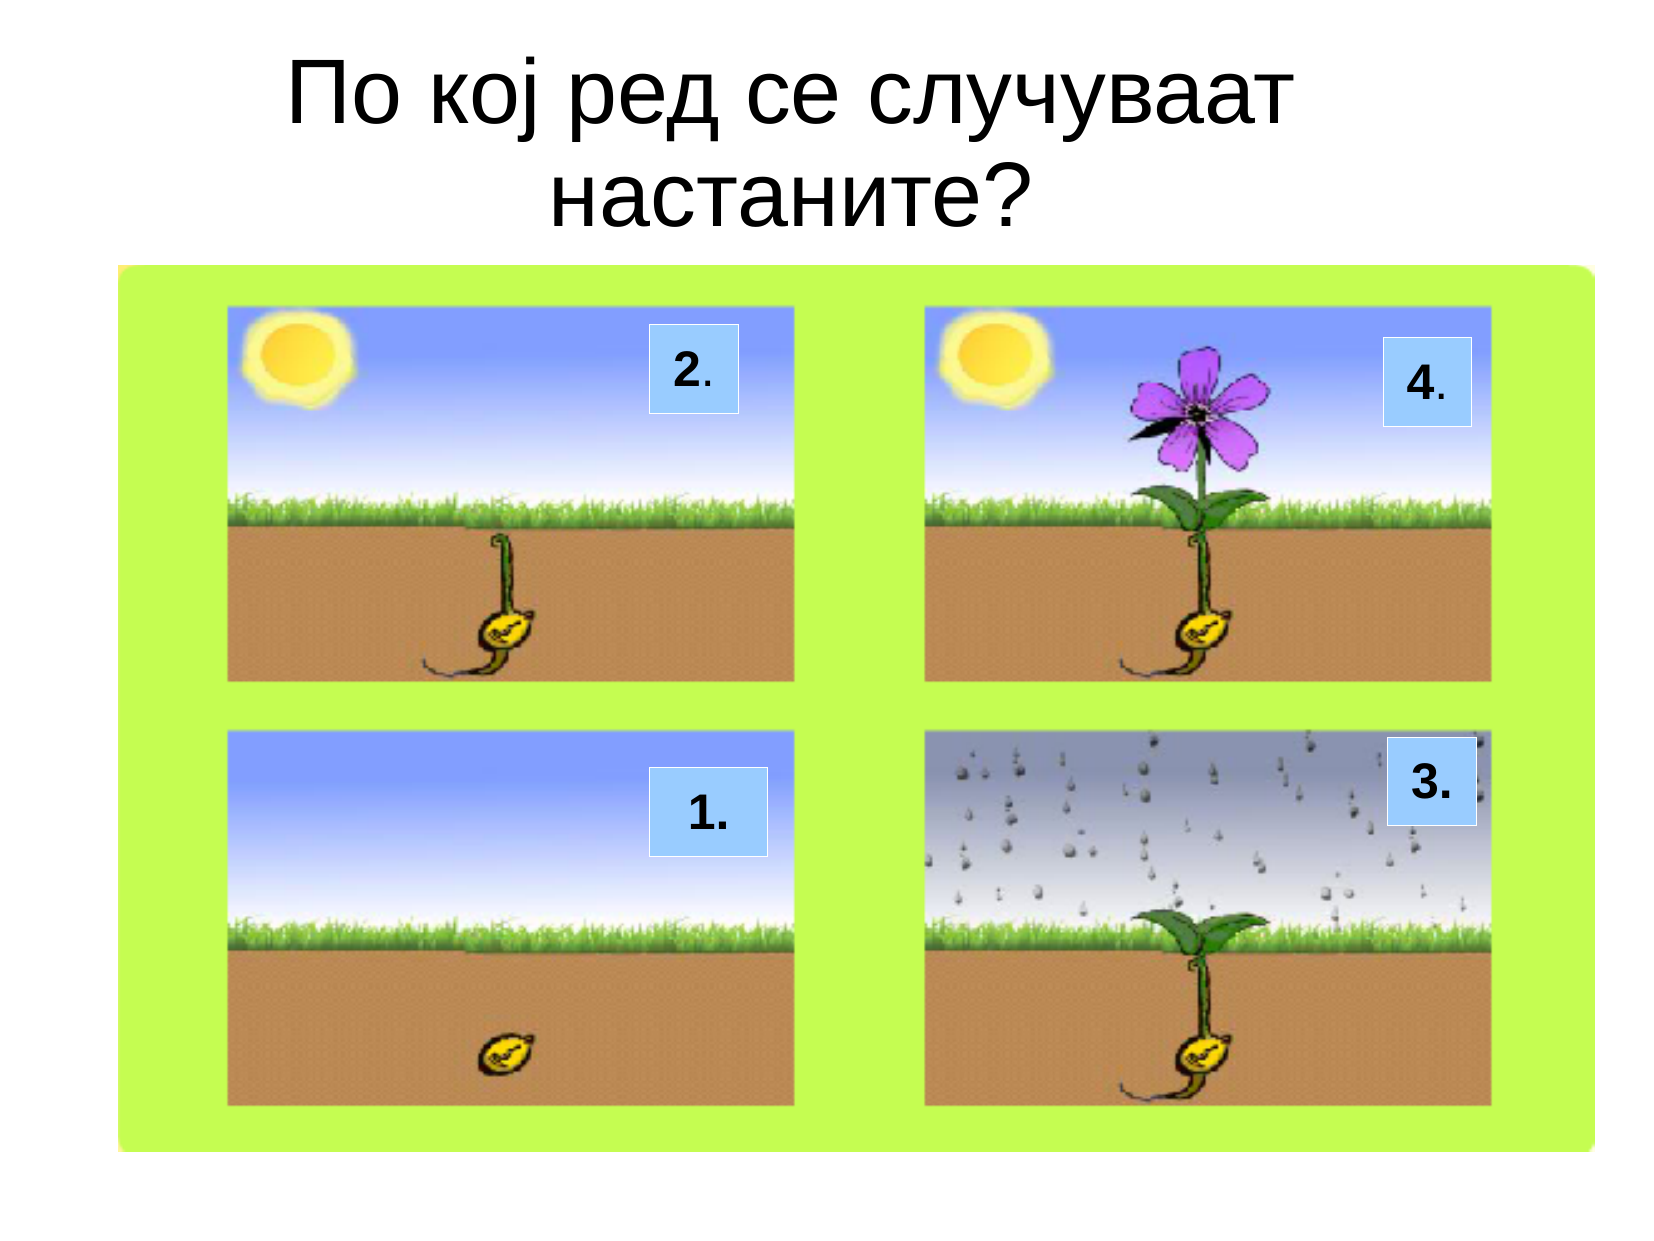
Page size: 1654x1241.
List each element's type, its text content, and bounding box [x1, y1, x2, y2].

text_box 3. [1387, 737, 1477, 826]
title По кој ред се случуваат настаните? [47, 29, 1536, 258]
text_box 2. [649, 324, 739, 414]
text_box 4. [1383, 337, 1472, 427]
picture [118, 265, 1595, 1152]
text_box 1. [649, 767, 768, 857]
